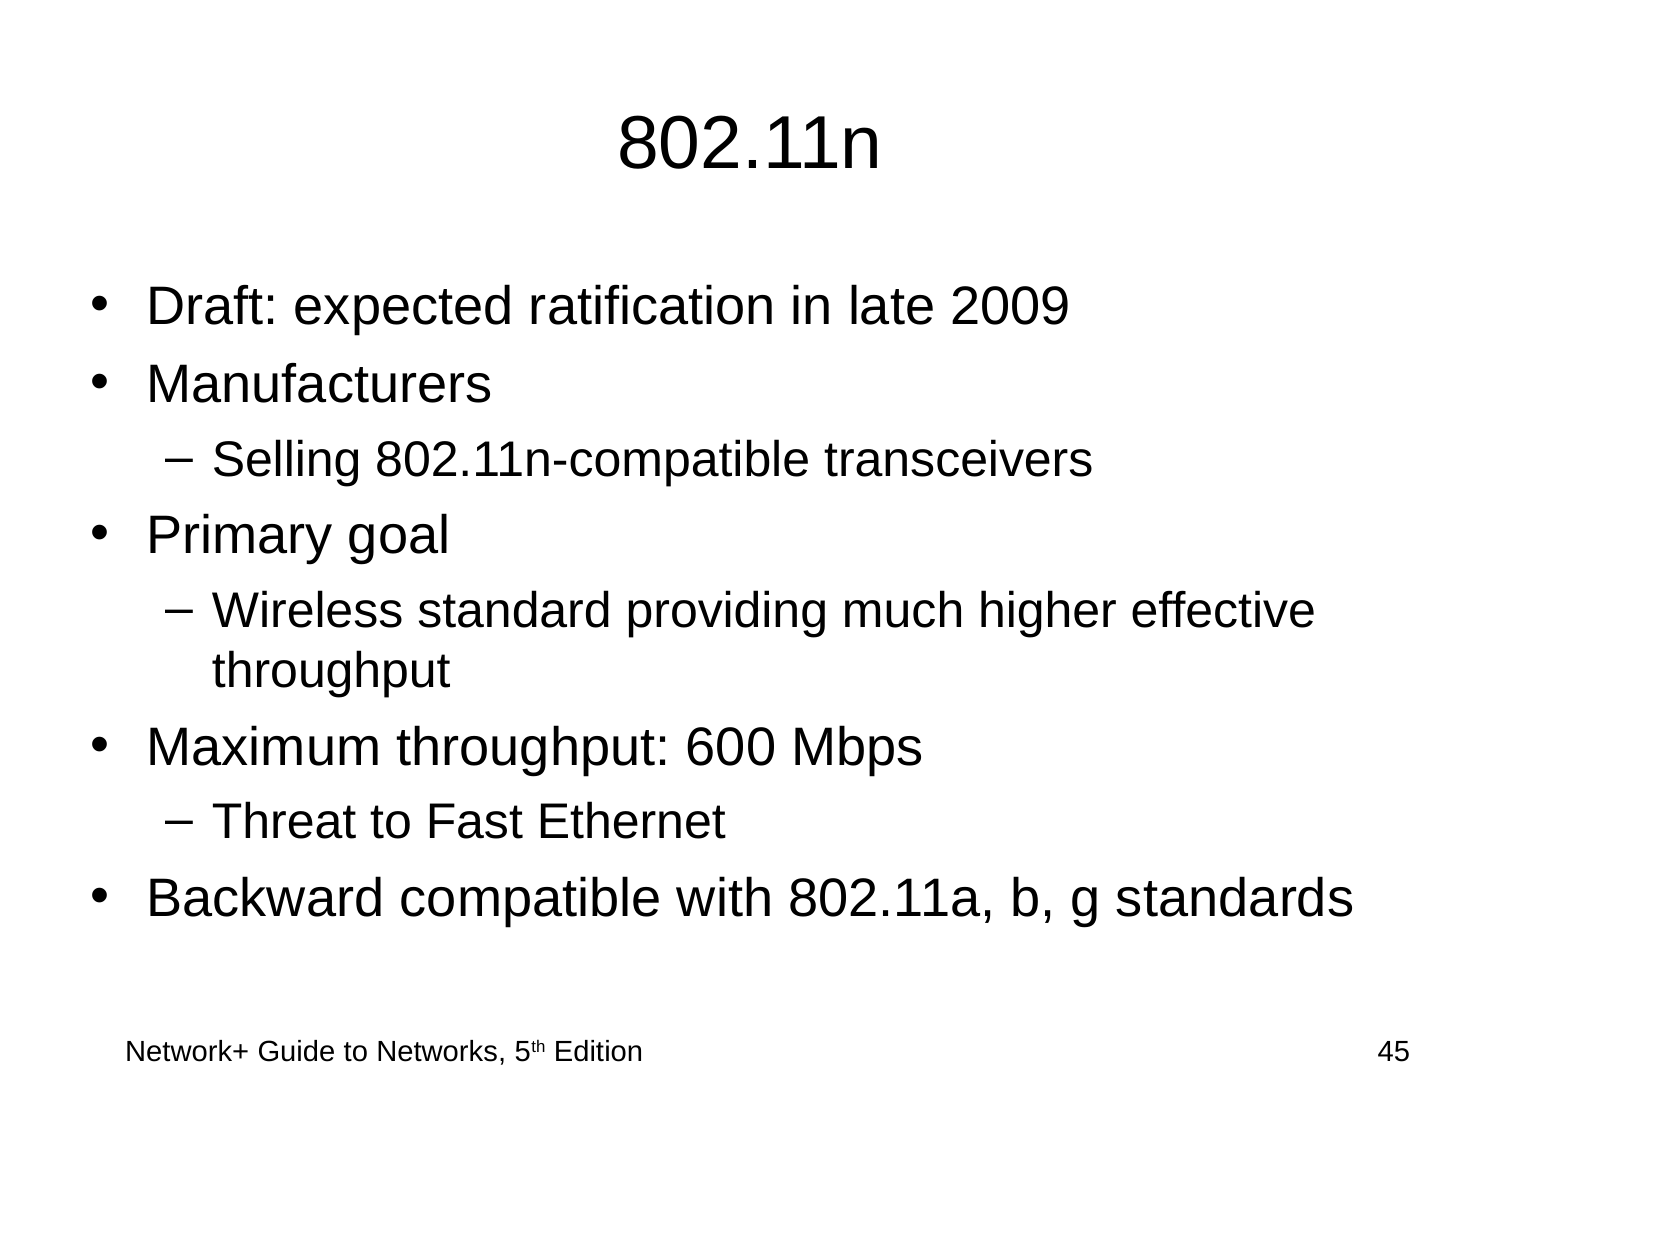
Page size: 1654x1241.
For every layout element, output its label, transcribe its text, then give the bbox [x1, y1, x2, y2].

list Draft: expected ratification in late 2009 Manufacturers Selling 802.11n-compatible transceivers Primary goal Wireless standard providing much higher effective throughput Maximum throughput: 600 Mbps Threat to Fast Ethernet Backward compatible with 802.11a, b, g standards [75, 262, 1426, 1005]
text_box <number> [1074, 1024, 1426, 1103]
title 802.11n [75, 45, 1426, 233]
text_box Network+ Guide to Networks, 5th Edition [75, 1024, 988, 1103]
